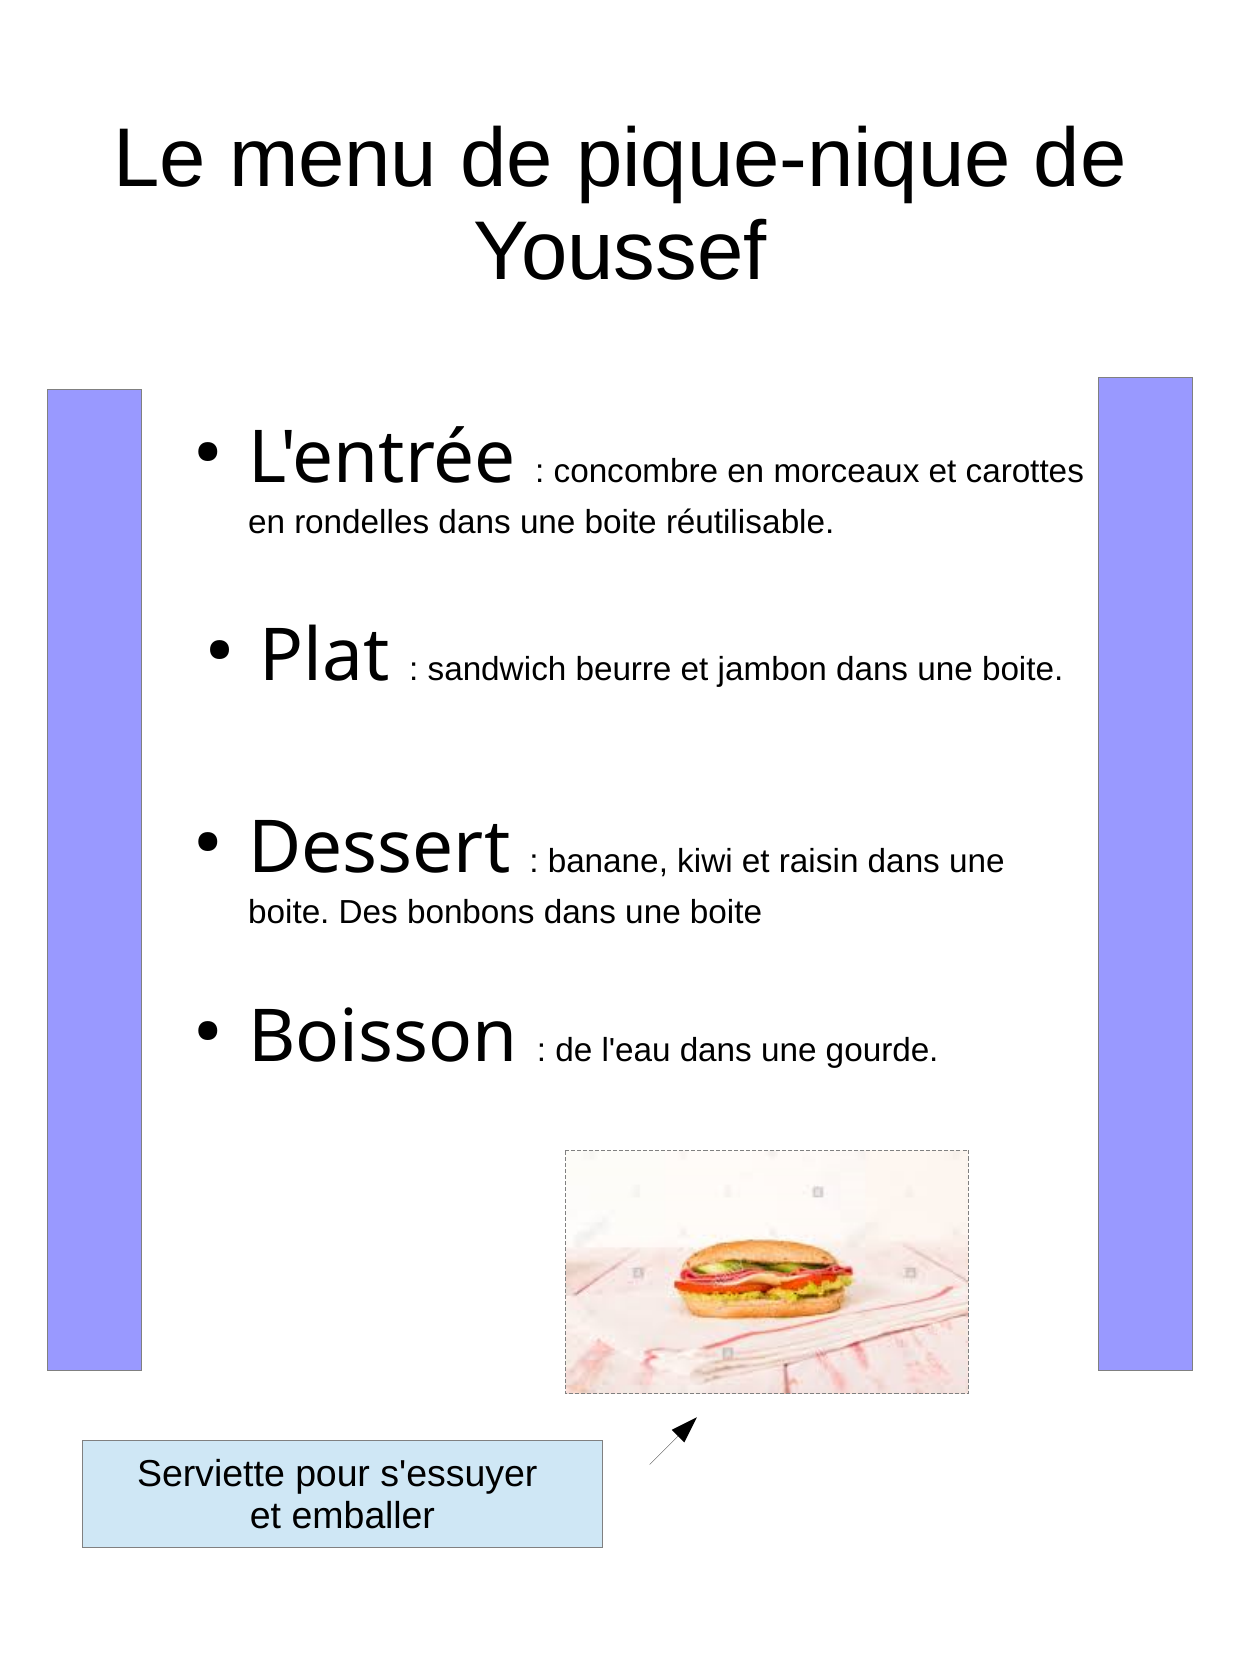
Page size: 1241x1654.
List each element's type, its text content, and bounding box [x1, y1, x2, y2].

list Boisson : de l'eau dans une gourde. [177, 982, 1087, 1182]
text_box Serviette pour s'essuyer et emballer [82, 1440, 603, 1548]
list L'entrée : concombre en morceaux et carottes en rondelles dans une boite réutilisable. [177, 404, 1087, 603]
list Plat : sandwich beurre et jambon dans une boite. [188, 602, 1098, 801]
text_box [1098, 377, 1193, 1371]
text_box [47, 389, 142, 1371]
picture [565, 1182, 969, 1394]
title Le menu de pique-nique de Youssef [62, 65, 1179, 342]
list Dessert : banane, kiwi et raisin dans une boite. Des bonbons dans une boite [177, 793, 1087, 982]
